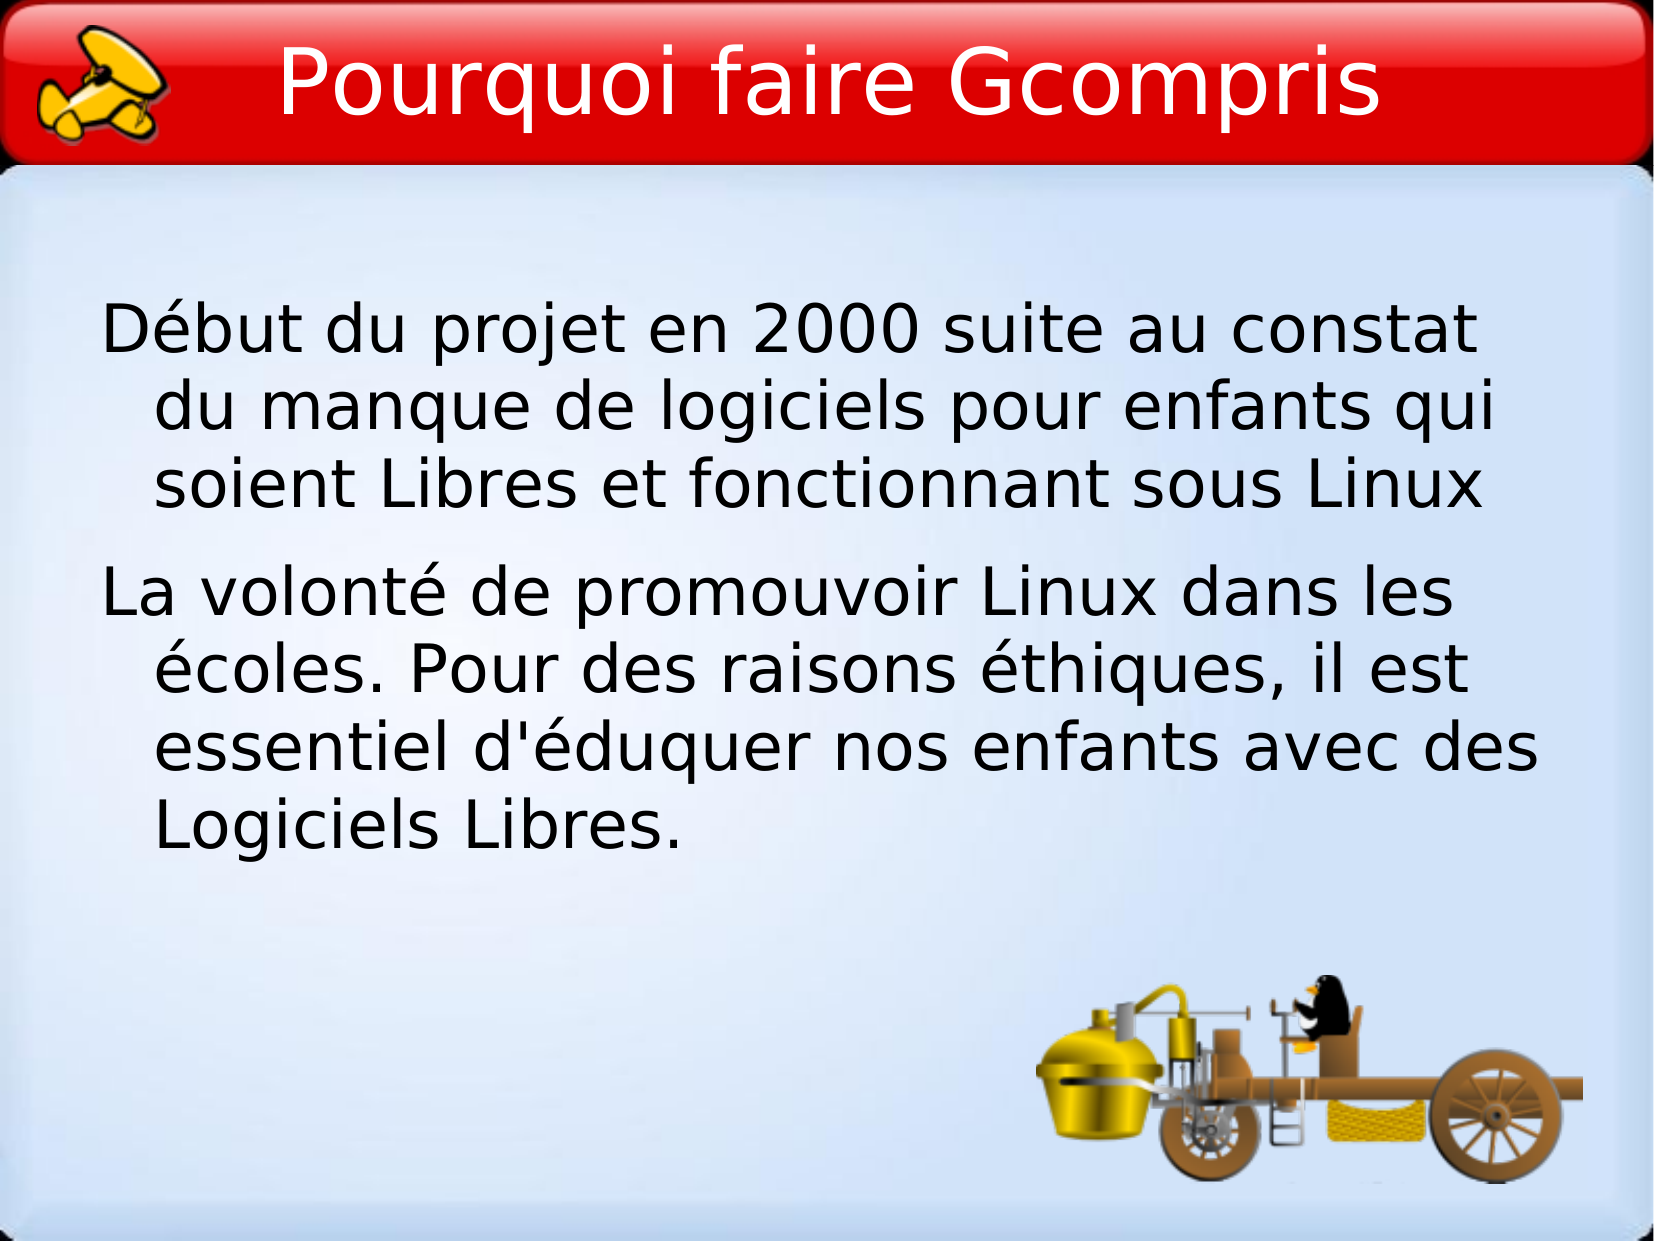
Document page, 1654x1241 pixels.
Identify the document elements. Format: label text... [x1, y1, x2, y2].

picture [0, 0, 1654, 1241]
title Pourquoi faire Gcompris [85, 23, 1574, 143]
list Début du projet en 2000 suite au constat du manque de logiciels pour enfants qui soient Libres et fonctionnant sous Linux La volonté de promouvoir Linux dans les écoles. Pour des raisons éthiques, il est essentiel d'éduquer nos enfants avec des Logiciels Libres. [82, 290, 1571, 1109]
